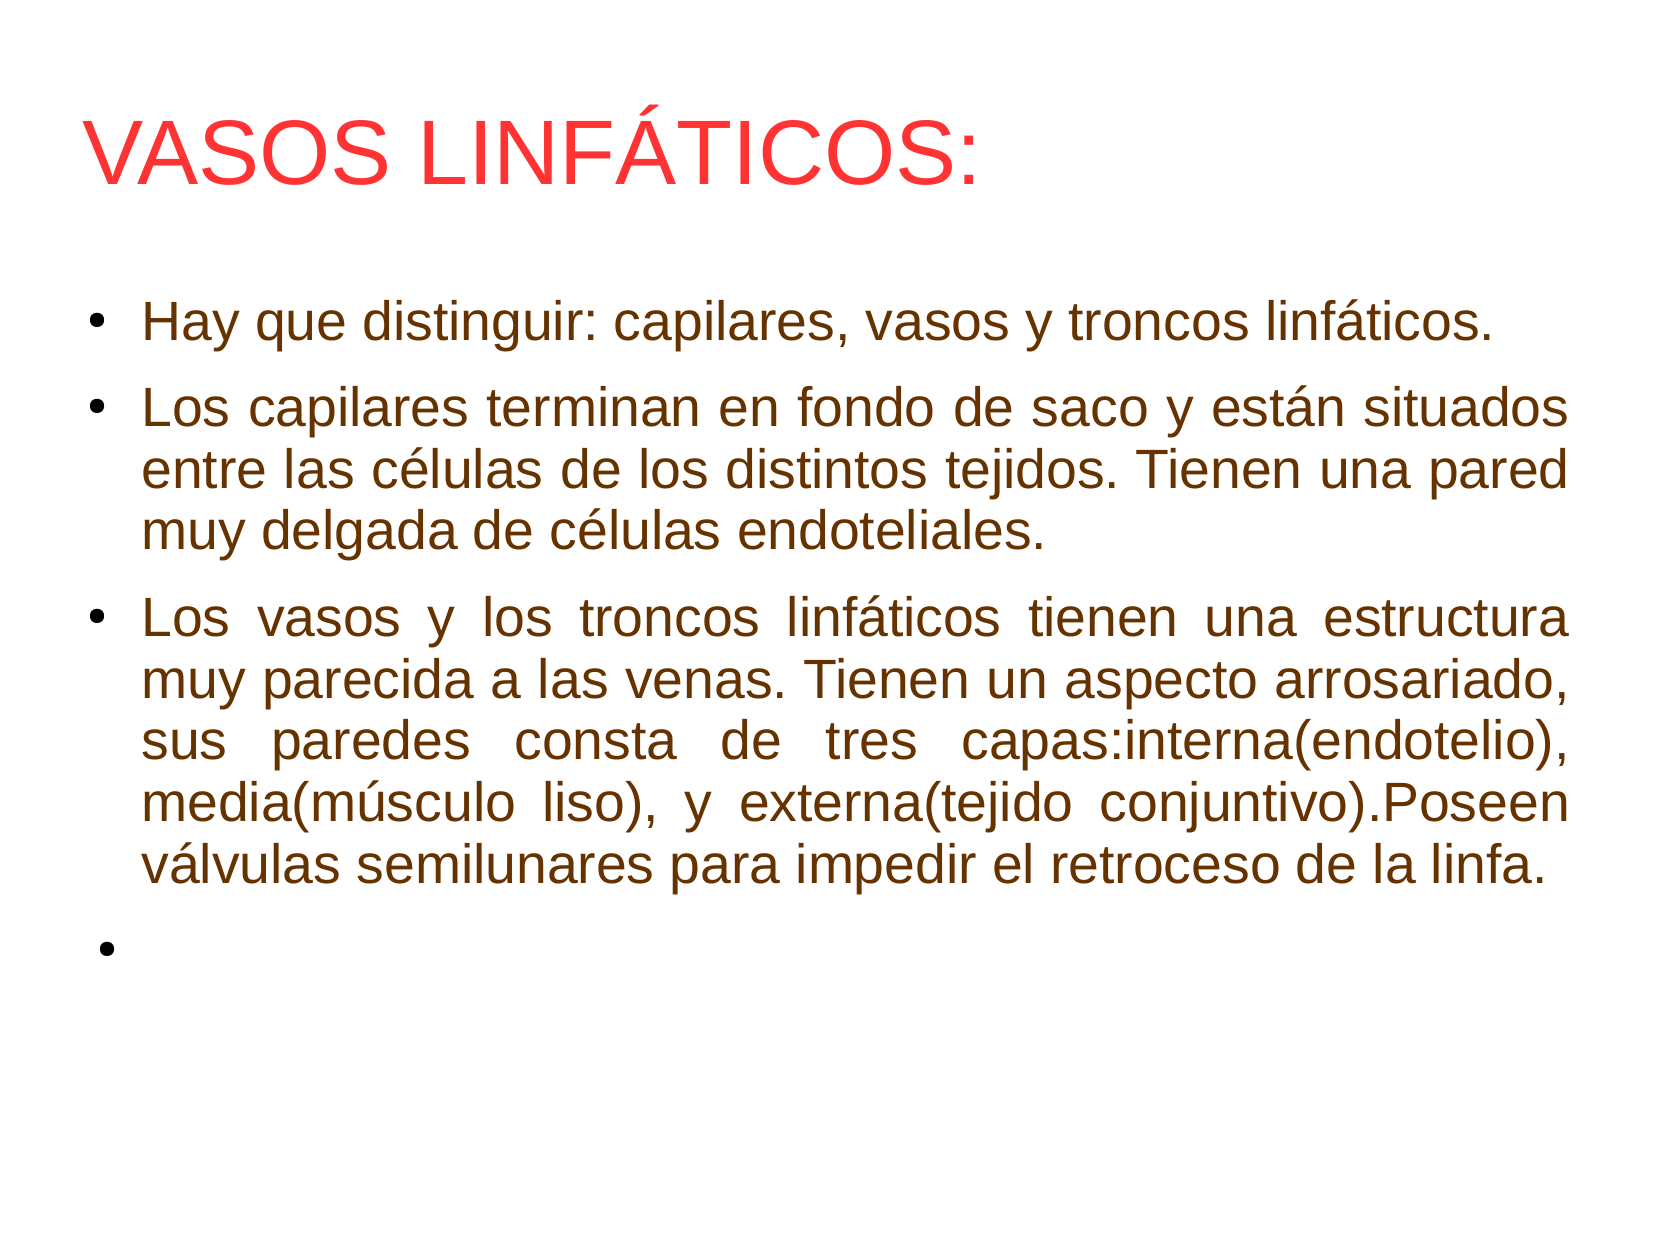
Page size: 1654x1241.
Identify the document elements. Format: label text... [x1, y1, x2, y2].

list Hay que distinguir: capilares, vasos y troncos linfáticos. Los capilares terminan en fondo de saco y están situados entre las células de los distintos tejidos. Tienen una pared muy delgada de células endoteliales. Los vasos y los troncos linfáticos tienen una estructura muy parecida a las venas. Tienen un aspecto arrosariado, sus paredes consta de tres capas:interna(endotelio), media(músculo liso), y externa(tejido conjuntivo).Poseen válvulas semilunares para impedir el retroceso de la linfa. [82, 290, 1571, 1010]
title VASOS LINFÁTICOS: [82, 49, 1571, 257]
